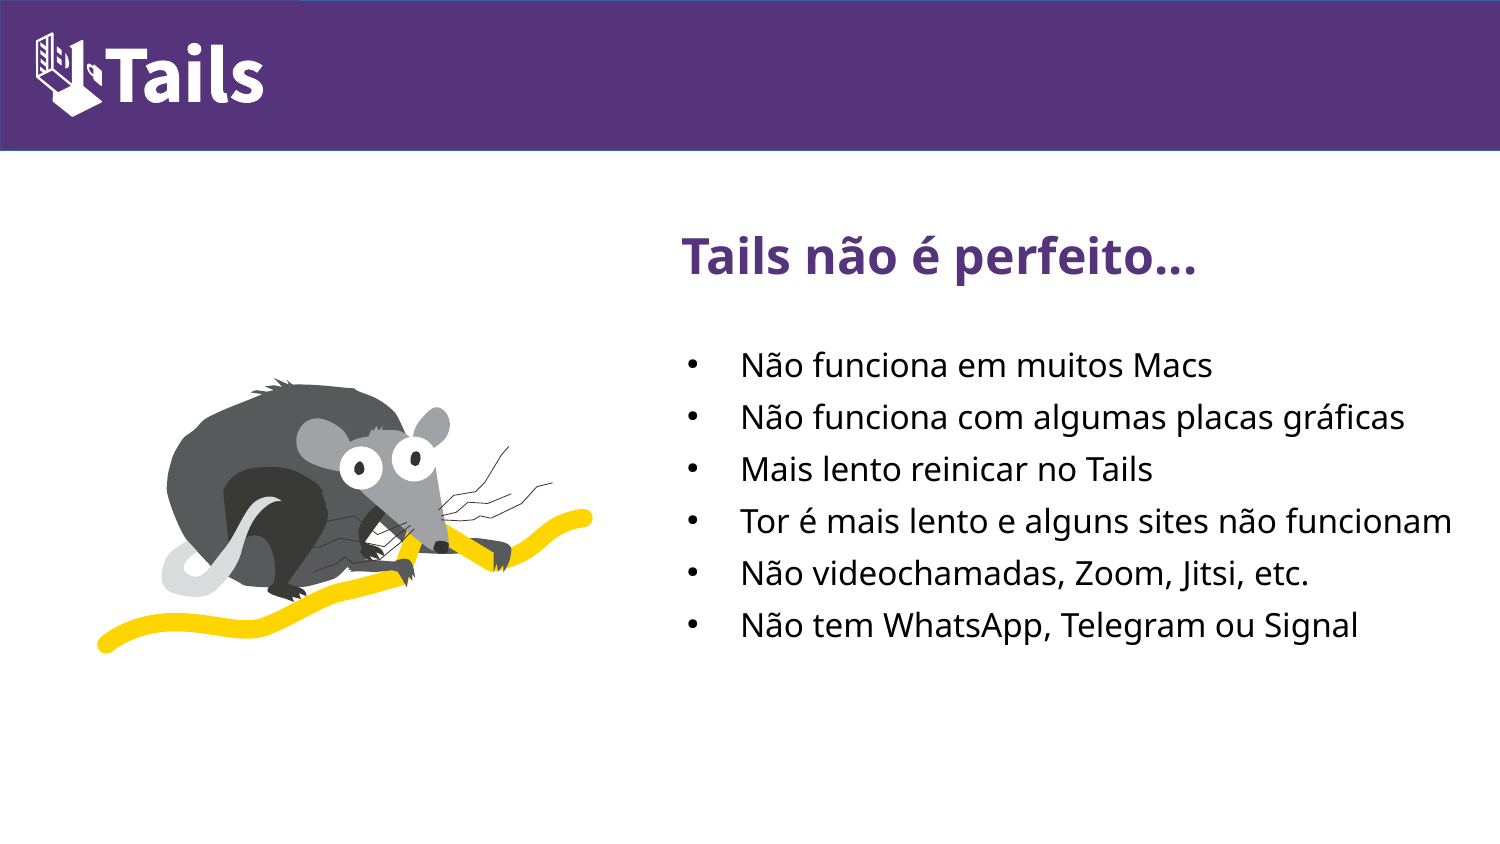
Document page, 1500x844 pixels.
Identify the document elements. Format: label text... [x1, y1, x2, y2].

title Tails não é perfeito... [680, 197, 1426, 314]
list Não funciona em muitos Macs Não funciona com algumas placas gráficas Mais lento reinicar no Tails Tor é mais lento e alguns sites não funcionam Não videochamadas, Zoom, Jitsi, etc. Não tem WhatsApp, Telegram ou Signal [669, 335, 1463, 788]
picture [92, 363, 597, 658]
